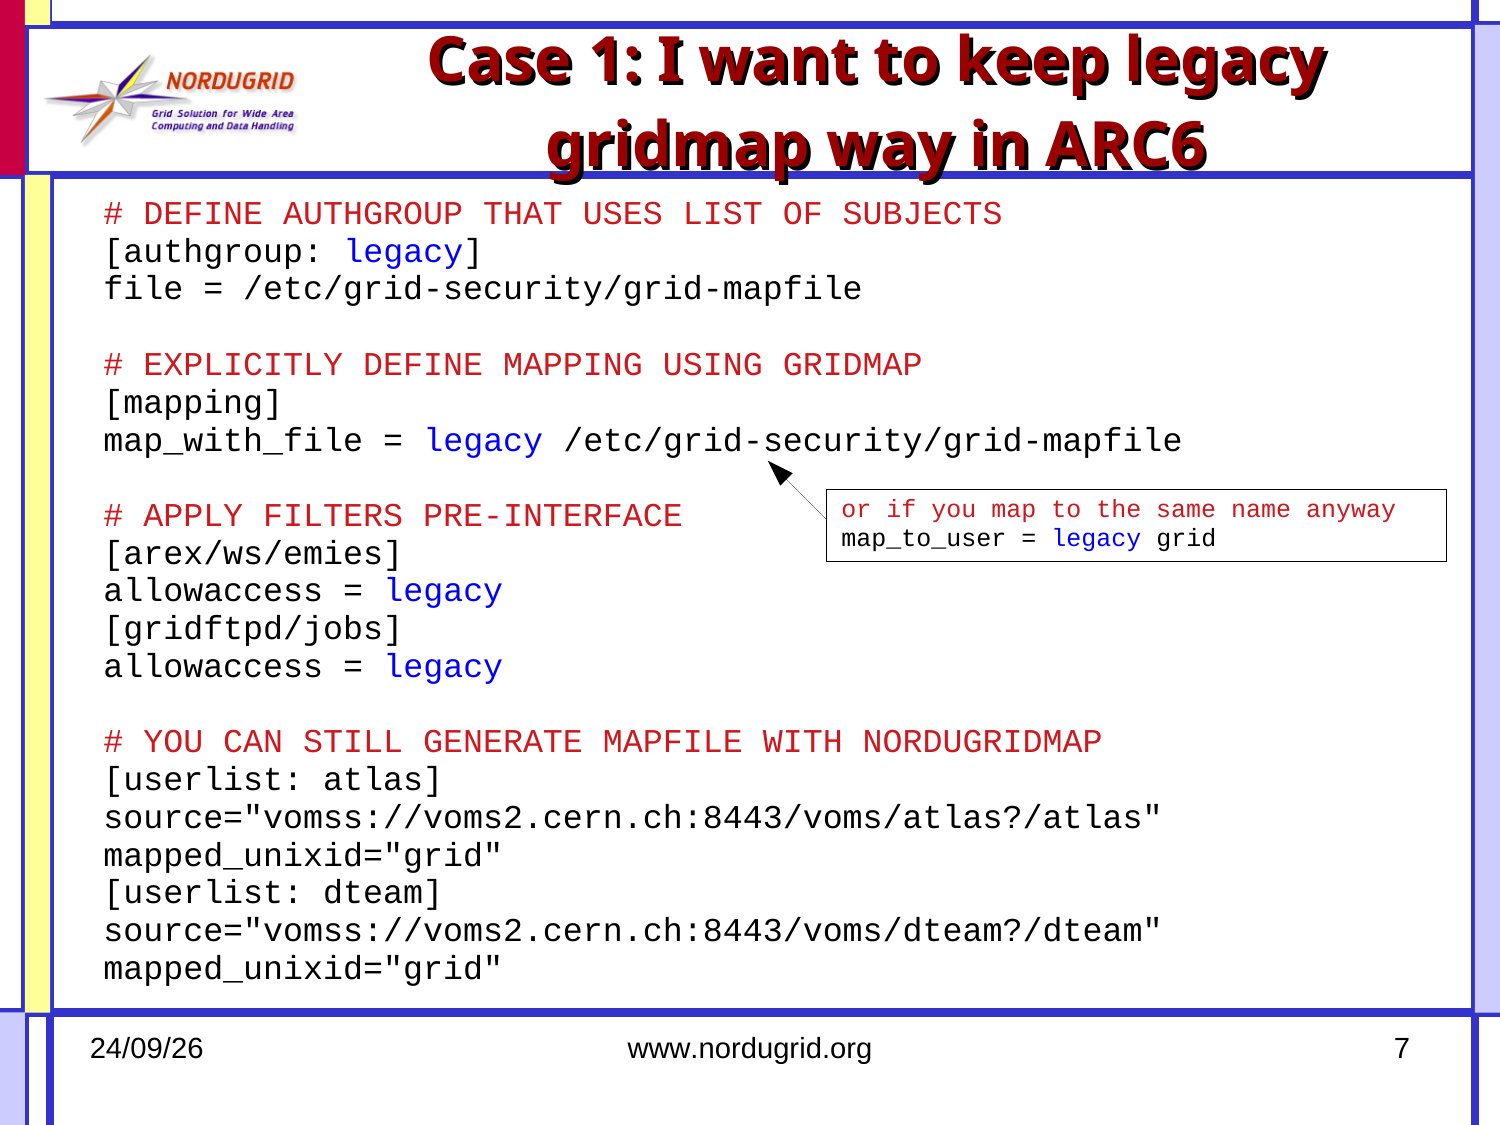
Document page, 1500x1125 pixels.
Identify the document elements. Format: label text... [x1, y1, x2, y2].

title Case 1: I want to keep legacy gridmap way in ARC6 [324, 17, 1428, 183]
text_box or if you map to the same name anyway map_to_user = legacy grid [826, 489, 1447, 562]
picture [40, 49, 301, 148]
text_box # DEFINE AUTHGROUP THAT USES LIST OF SUBJECTS [authgroup: legacy] file = /etc/grid-security/grid-mapfile # EXPLICITLY DEFINE MAPPING USING GRIDMAP [mapping] map_with_file = legacy /etc/grid-security/grid-mapfile # APPLY FILTERS PRE-INTERFACE [arex/ws/emies] allowaccess = legacy [gridftpd/jobs] allowaccess = legacy # YOU CAN STILL GENERATE MAPFILE WITH NORDUGRIDMAP [userlist: atlas] source="vomss://voms2.cern.ch:8443/voms/atlas?/atlas" mapped_unixid="grid" [userlist: dteam] source="vomss://voms2.cern.ch:8443/voms/dteam?/dteam" mapped_unixid="grid" [88, 189, 1447, 1034]
